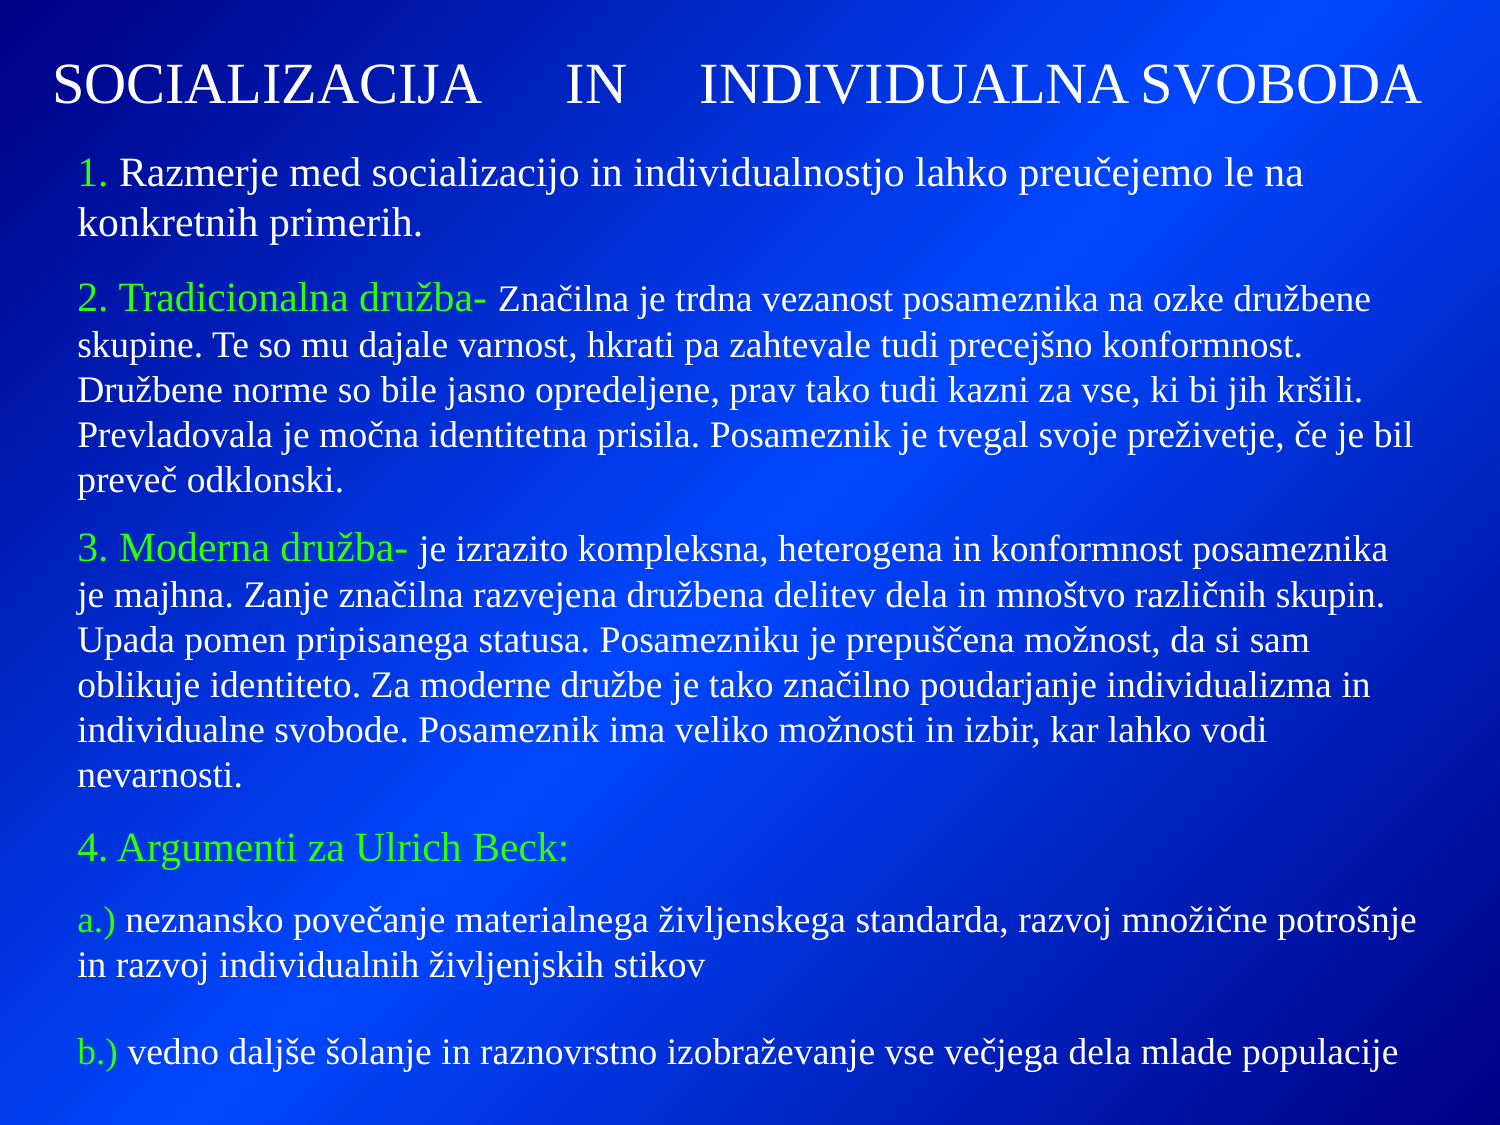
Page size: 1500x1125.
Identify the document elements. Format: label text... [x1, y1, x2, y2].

text_box SOCIALIZACIJA IN INDIVIDUALNA SVOBODA [37, 37, 1450, 123]
text_box 2. Tradicionalna družba- Značilna je trdna vezanost posameznika na ozke družbene skupine. Te so mu dajale varnost, hkrati pa zahtevale tudi precejšno konformnost. Družbene norme so bile jasno opredeljene, prav tako tudi kazni za vse, ki bi jih kršili. Prevladovala je močna identitetna prisila. Posameznik je tvegal svoje preživetje, če je bil preveč odklonski. [62, 262, 1438, 508]
text_box b.) vedno daljše šolanje in raznovrstno izobraževanje vse večjega dela mlade populacije [62, 1019, 1438, 1080]
text_box 4. Argumenti za Ulrich Beck: [62, 812, 1438, 878]
text_box 3. Moderna družba- je izrazito kompleksna, heterogena in konformnost posameznika je majhna. Zanje značilna razvejena družbena delitev dela in mnoštvo različnih skupin. Upada pomen pripisanega statusa. Posamezniku je prepuščena možnost, da si sam oblikuje identiteto. Za moderne družbe je tako značilno poudarjanje individualizma in individualne svobode. Posameznik ima veliko možnosti in izbir, kar lahko vodi nevarnosti. [62, 512, 1438, 803]
text_box a.) neznansko povečanje materialnega življenskega standarda, razvoj množične potrošnje in razvoj individualnih življenjskih stikov [62, 887, 1438, 993]
text_box 1. Razmerje med socializacijo in individualnostjo lahko preučejemo le na konkretnih primerih. [62, 137, 1438, 253]
